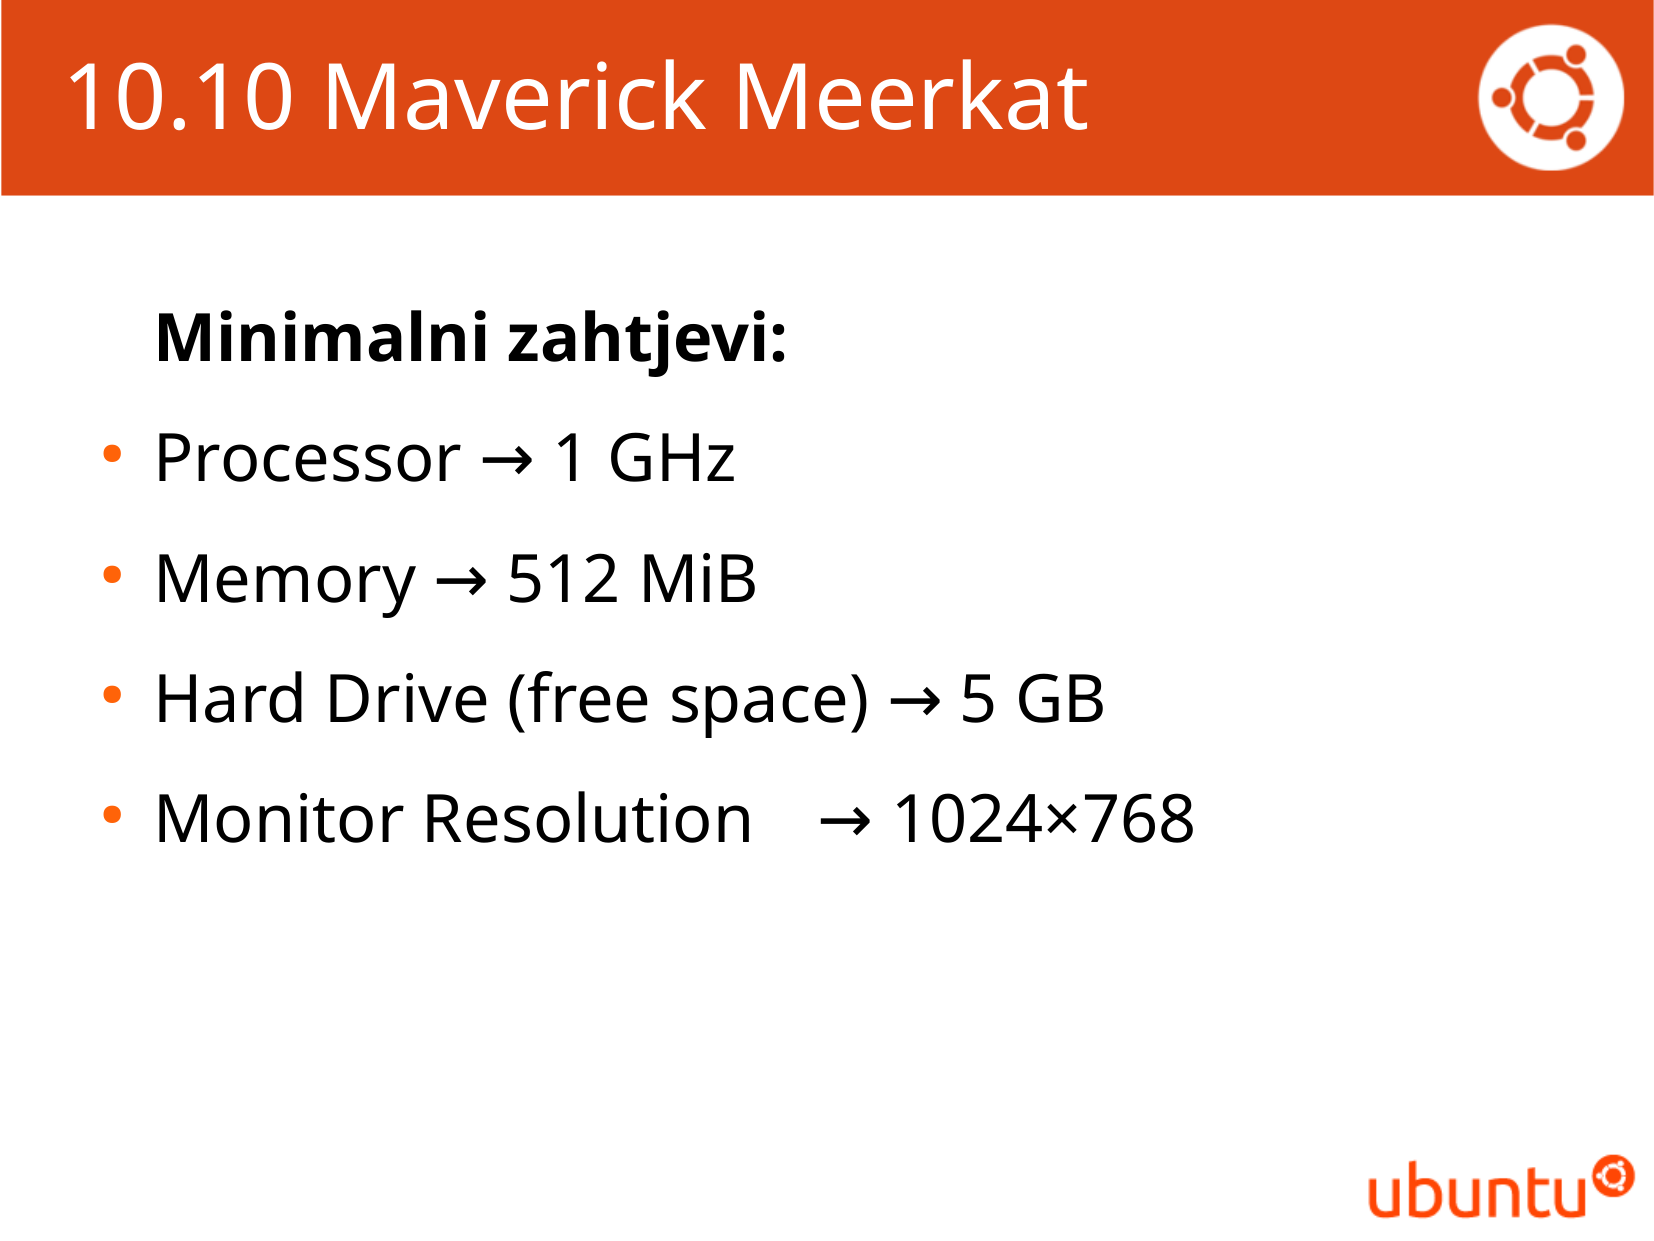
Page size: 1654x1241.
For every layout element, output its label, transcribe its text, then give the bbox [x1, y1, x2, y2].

list Minimalni zahtjevi: Processor → 1 GHz Memory → 512 MiB Hard Drive (free space) → 5 GB Monitor Resolution → 1024×768 [82, 290, 1571, 1109]
picture [0, 0, 1654, 1241]
title 10.10 Maverick Meerkat [29, 18, 1459, 170]
